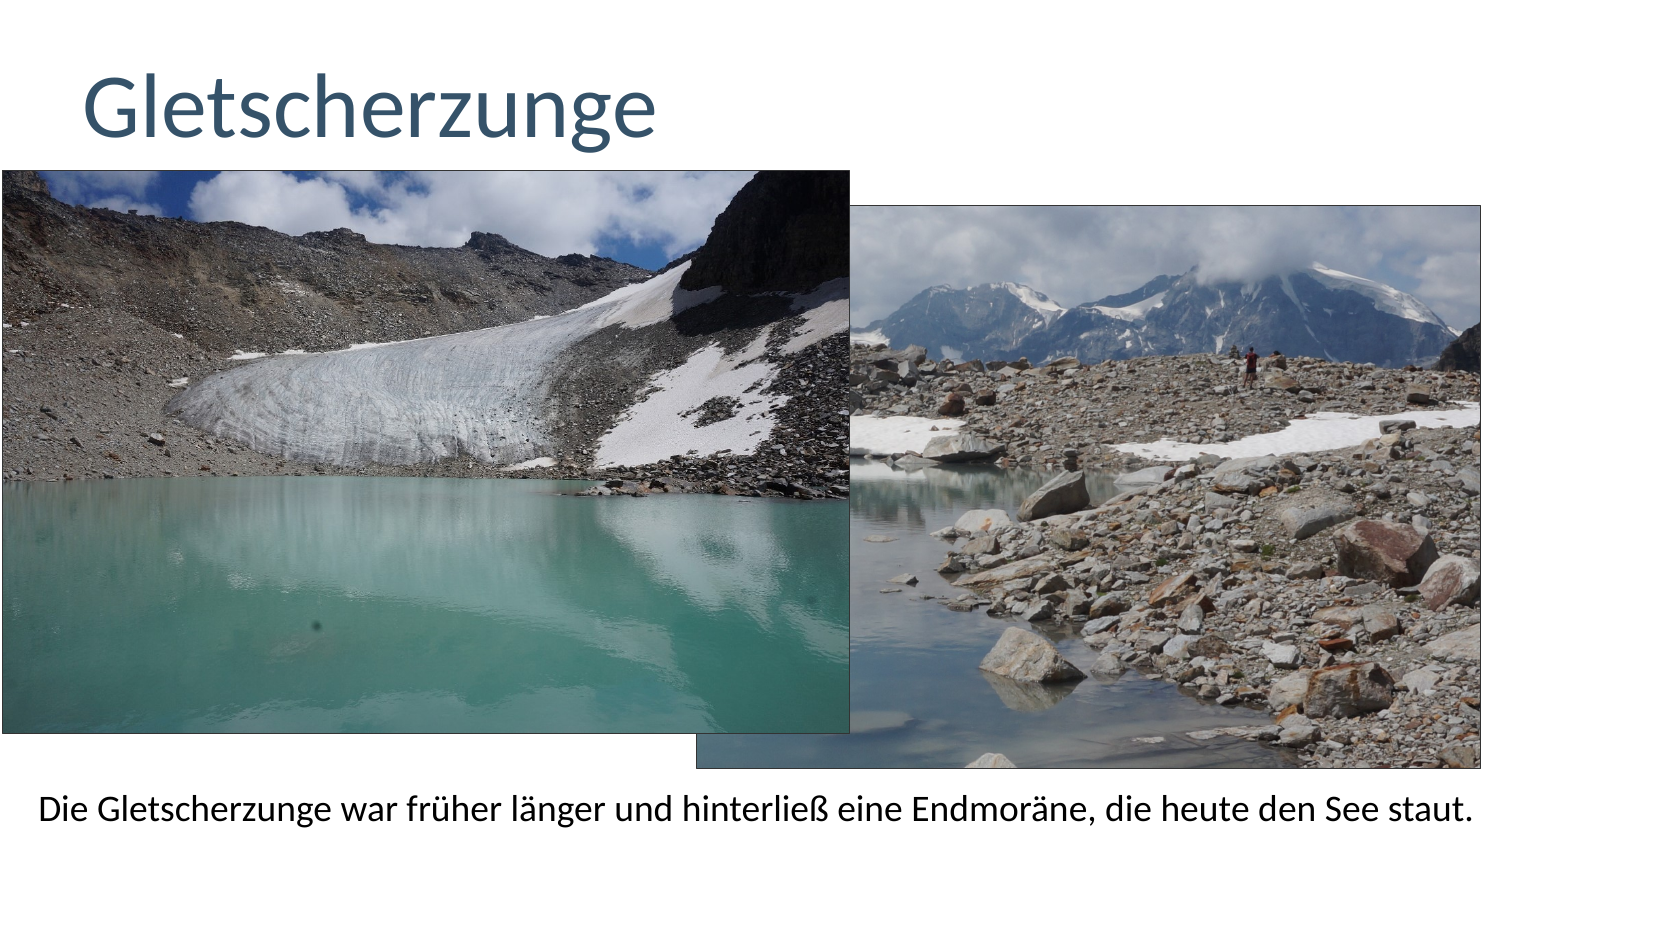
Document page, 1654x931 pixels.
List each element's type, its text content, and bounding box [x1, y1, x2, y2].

text_box Die Gletscherzunge war früher länger und hinterließ eine Endmoräne, die heute den See staut. [23, 785, 1630, 853]
title Gletscherzunge [82, 37, 1571, 193]
picture [2, 171, 849, 733]
picture [696, 206, 1480, 768]
